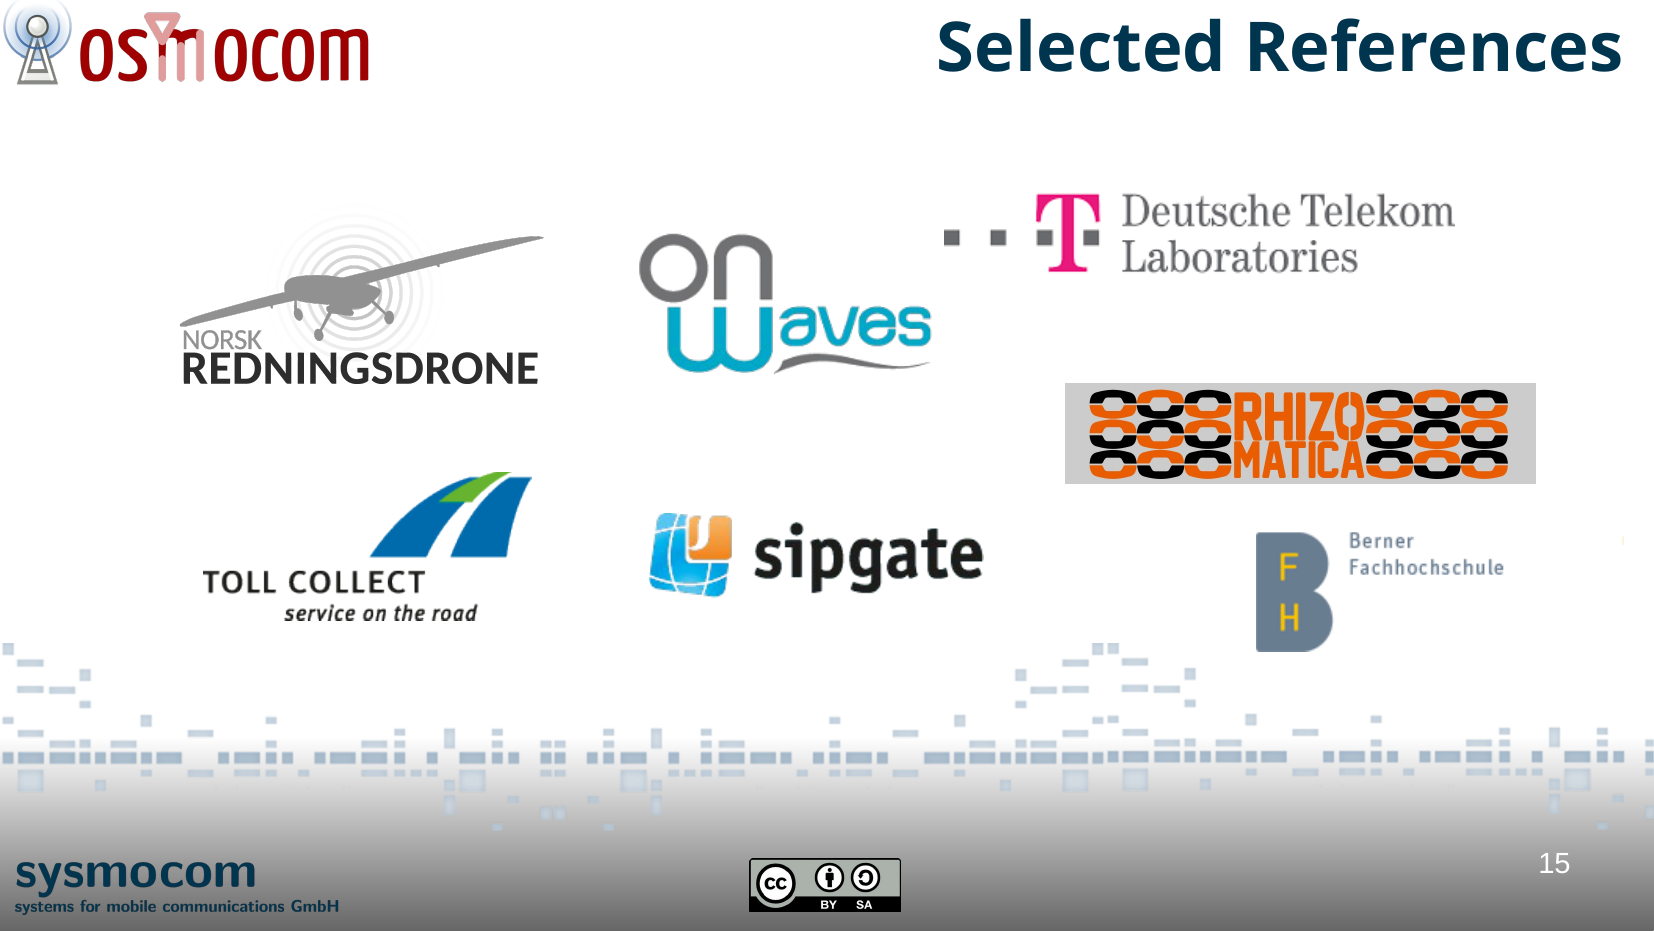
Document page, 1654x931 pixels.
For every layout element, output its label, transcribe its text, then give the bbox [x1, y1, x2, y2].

picture [0, 531, 1654, 831]
picture [0, 0, 376, 92]
picture [203, 472, 532, 621]
picture [1065, 383, 1536, 484]
picture [749, 858, 901, 912]
picture [177, 203, 544, 384]
picture [15, 861, 339, 915]
picture [626, 112, 1455, 401]
picture [649, 513, 984, 598]
title Selected References [383, 0, 1624, 94]
